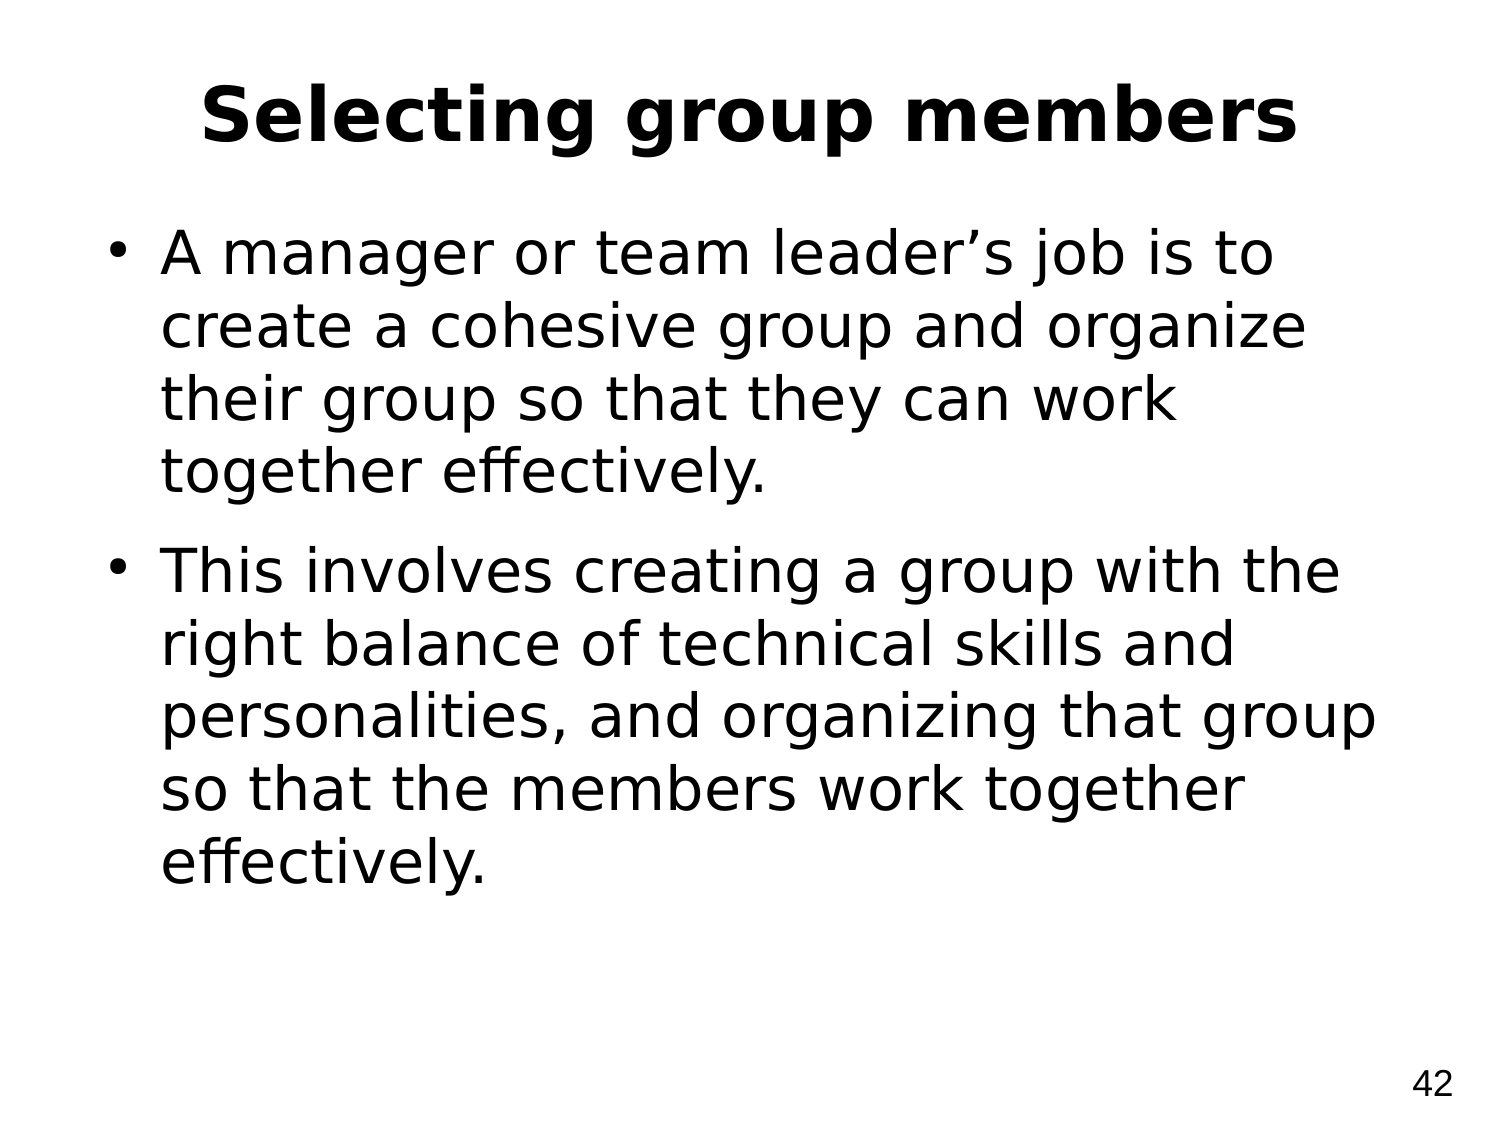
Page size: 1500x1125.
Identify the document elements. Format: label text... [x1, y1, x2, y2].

title Selecting group members [75, 44, 1425, 177]
list A manager or team leader’s job is to create a cohesive group and organize their group so that they can work together effectively. This involves creating a group with the right balance of technical skills and personalities, and organizing that group so that the members work together effectively. [75, 206, 1425, 1093]
